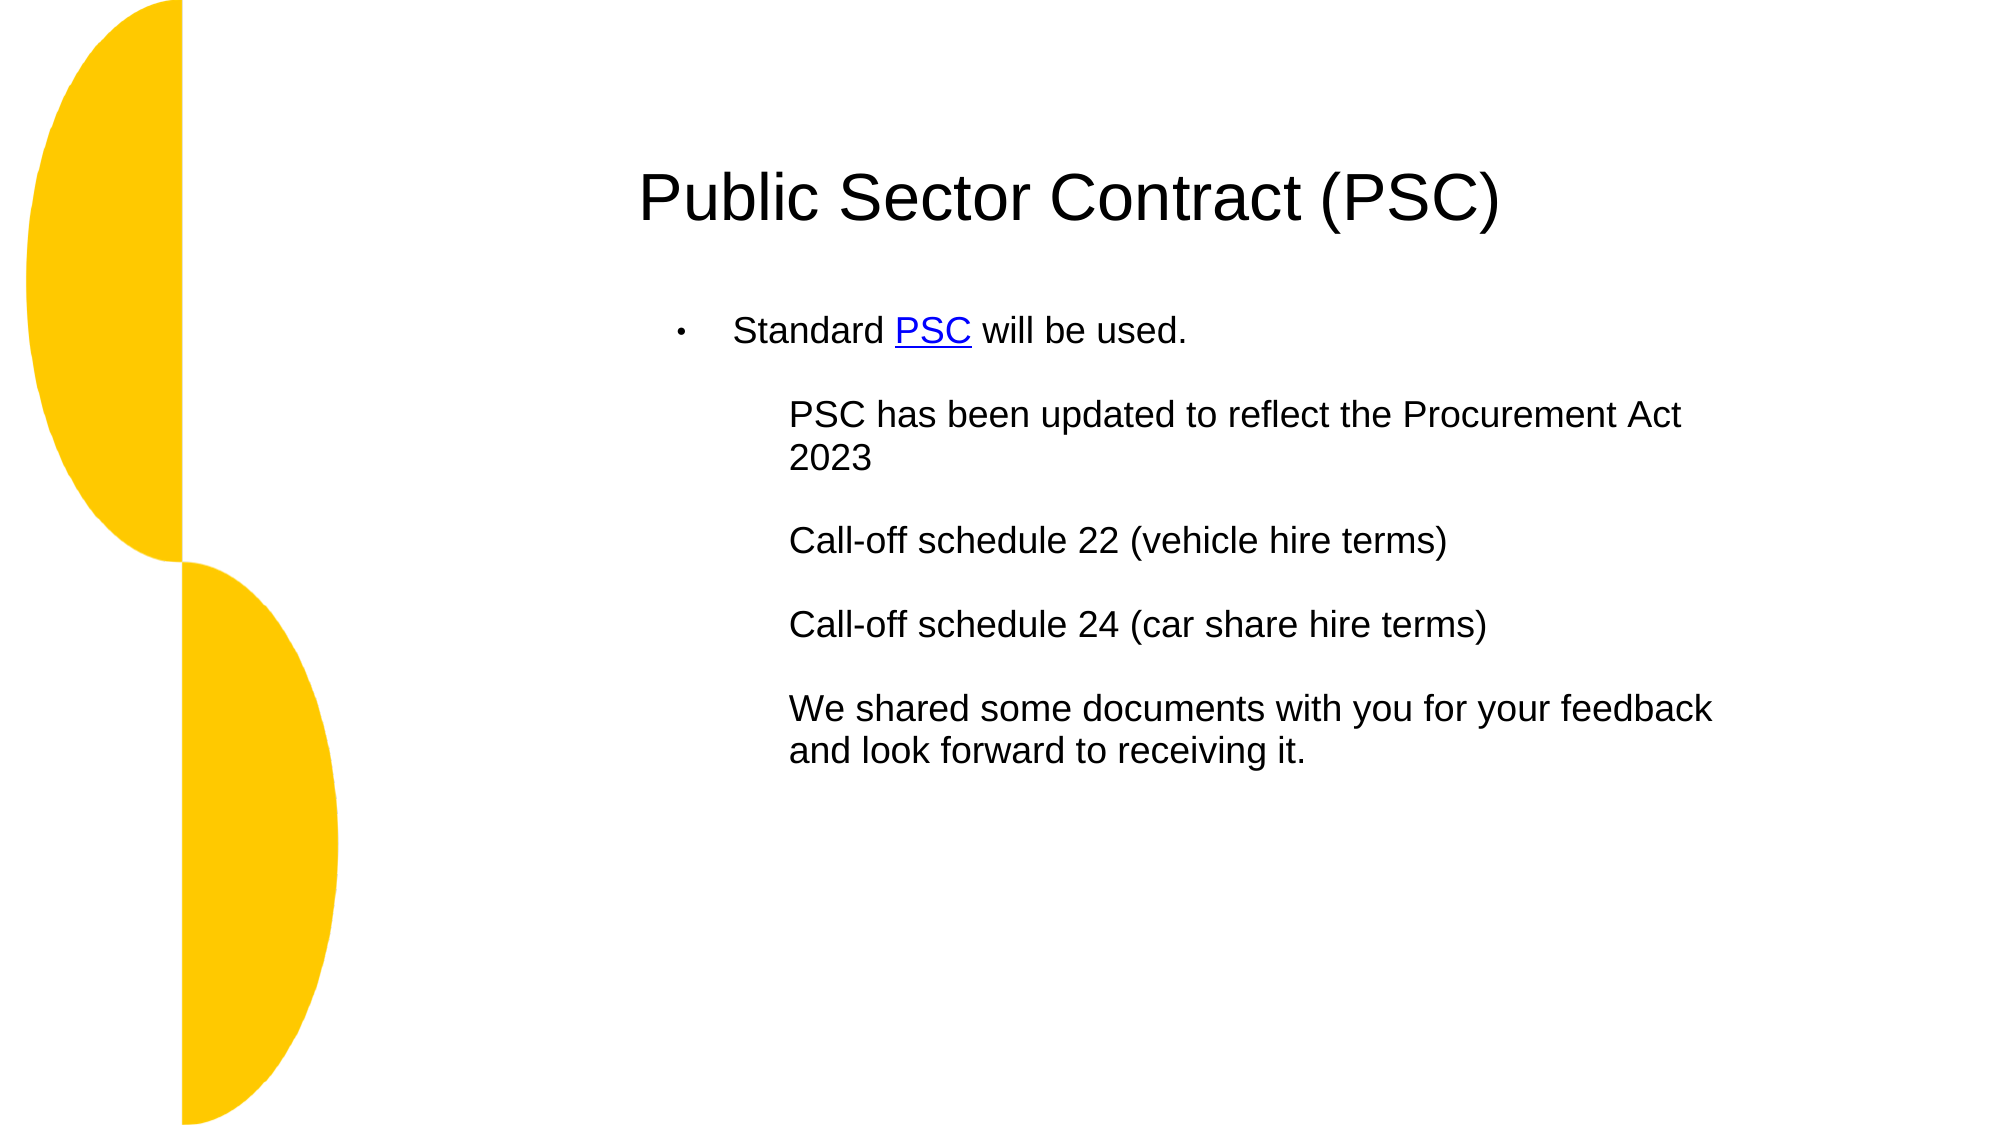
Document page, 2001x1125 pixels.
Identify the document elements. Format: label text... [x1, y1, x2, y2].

text_box Public Sector Contract (PSC) [618, 139, 1854, 279]
text_box Standard PSC will be used. PSC has been updated to reflect the Procurement Act 2023 Call-off schedule 22 (vehicle hire terms) Call-off schedule 24 (car share hire terms) We shared some documents with you for your feedback and look forward to receiving it. [618, 289, 1770, 989]
